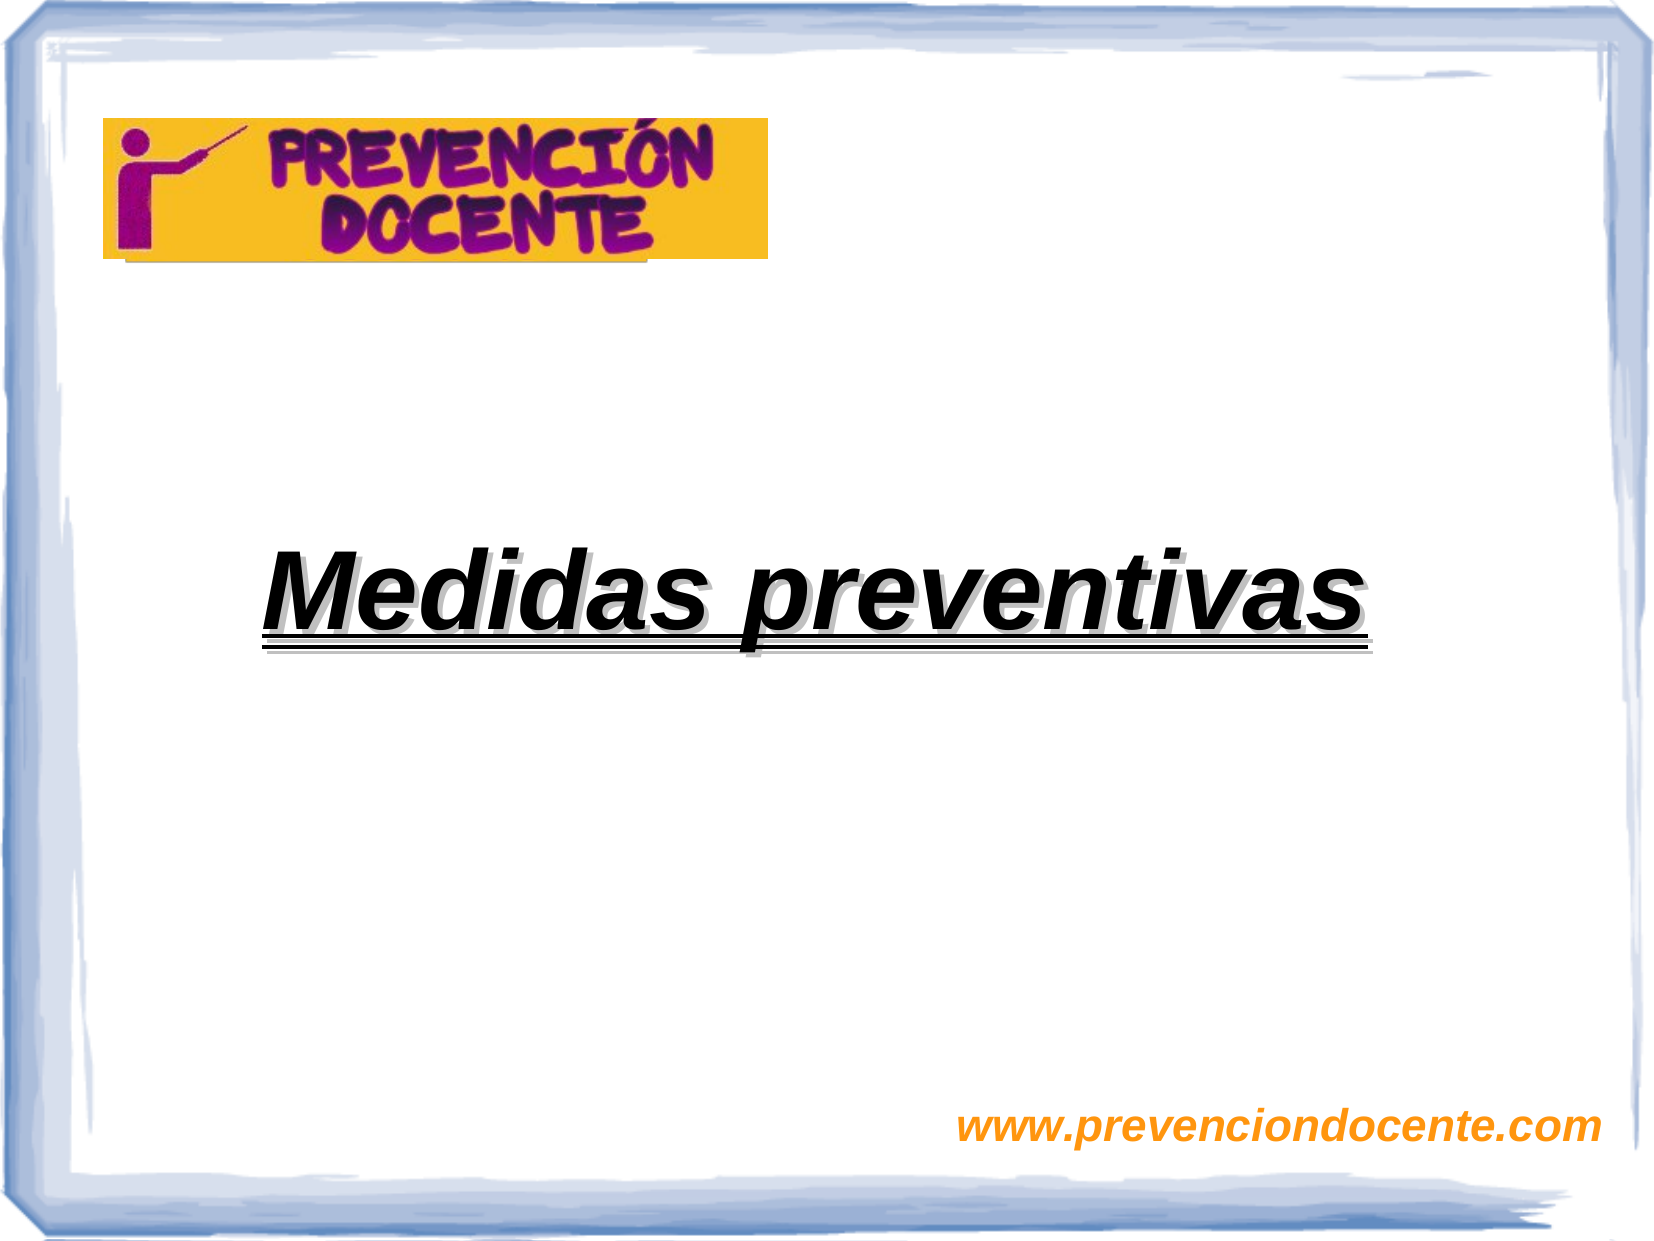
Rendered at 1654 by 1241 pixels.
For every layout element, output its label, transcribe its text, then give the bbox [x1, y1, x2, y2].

picture [0, 0, 1654, 1241]
subtitle Medidas preventivas [88, 295, 1542, 886]
text_box www.prevenciondocente.com [885, 1099, 1604, 1152]
